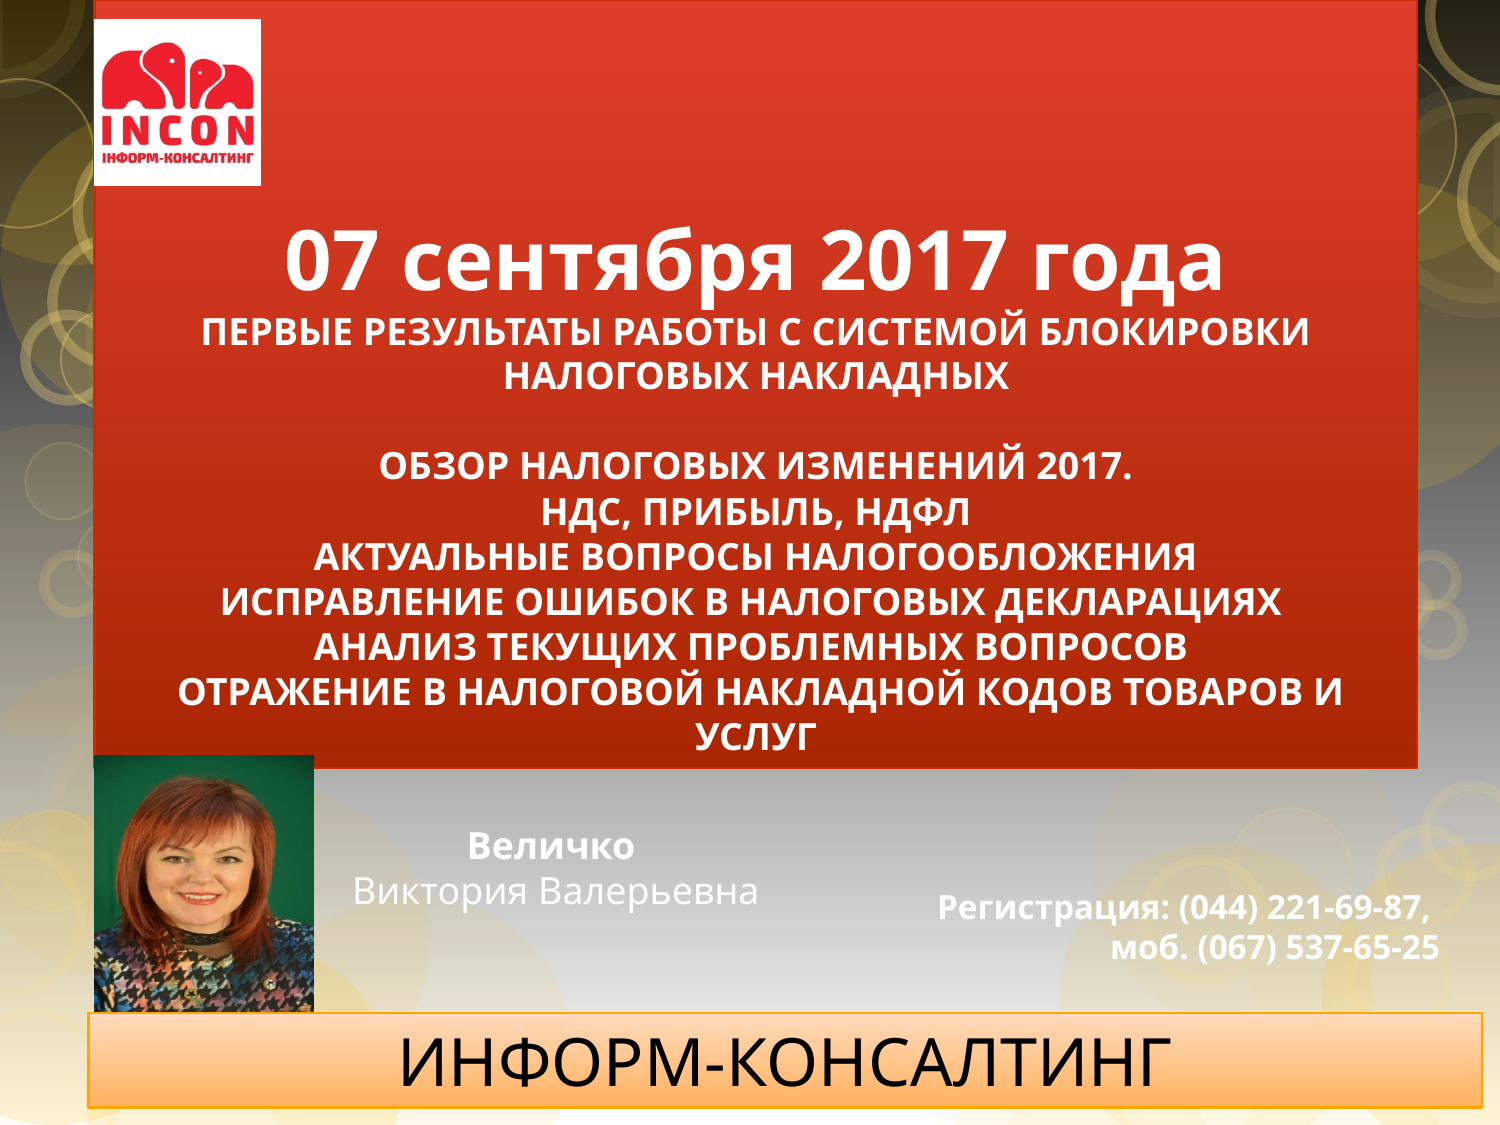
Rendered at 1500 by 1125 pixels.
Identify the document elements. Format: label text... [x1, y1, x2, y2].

text_box Регистрация: (044) 221-69-87, моб. (067) 537-65-25 [667, 798, 1456, 974]
text_box Величко Виктория Валерьевна [190, 814, 667, 920]
picture [94, 755, 314, 1012]
picture [94, 19, 261, 186]
title 07 сентября 2017 года ПЕРВЫЕ РЕЗУЛЬТАТЫ РАБОТЫ С СИСТЕМОЙ БЛОКИРОВКИ НАЛОГОВЫХ НАКЛАДНЫХ ОБЗОР НАЛОГОВЫХ ИЗМЕНЕНИЙ 2017. НДС, ПРИБЫЛЬ, НДФЛ АКТУАЛЬНЫЕ ВОПРОСЫ НАЛОГООБЛОЖЕНИЯ ИСПРАВЛЕНИЕ ОШИБОК В НАЛОГОВЫХ ДЕКЛАРАЦИЯХ АНАЛИЗ ТЕКУЩИХ ПРОБЛЕМНЫХ ВОПРОСОВ ОТРАЖЕНИЕ В НАЛОГОВОЙ НАКЛАДНОЙ КОДОВ ТОВАРОВ И УСЛУГ [94, 0, 1418, 768]
text_box ИНФОРМ-КОНСАЛТИНГ [88, 1012, 1483, 1108]
